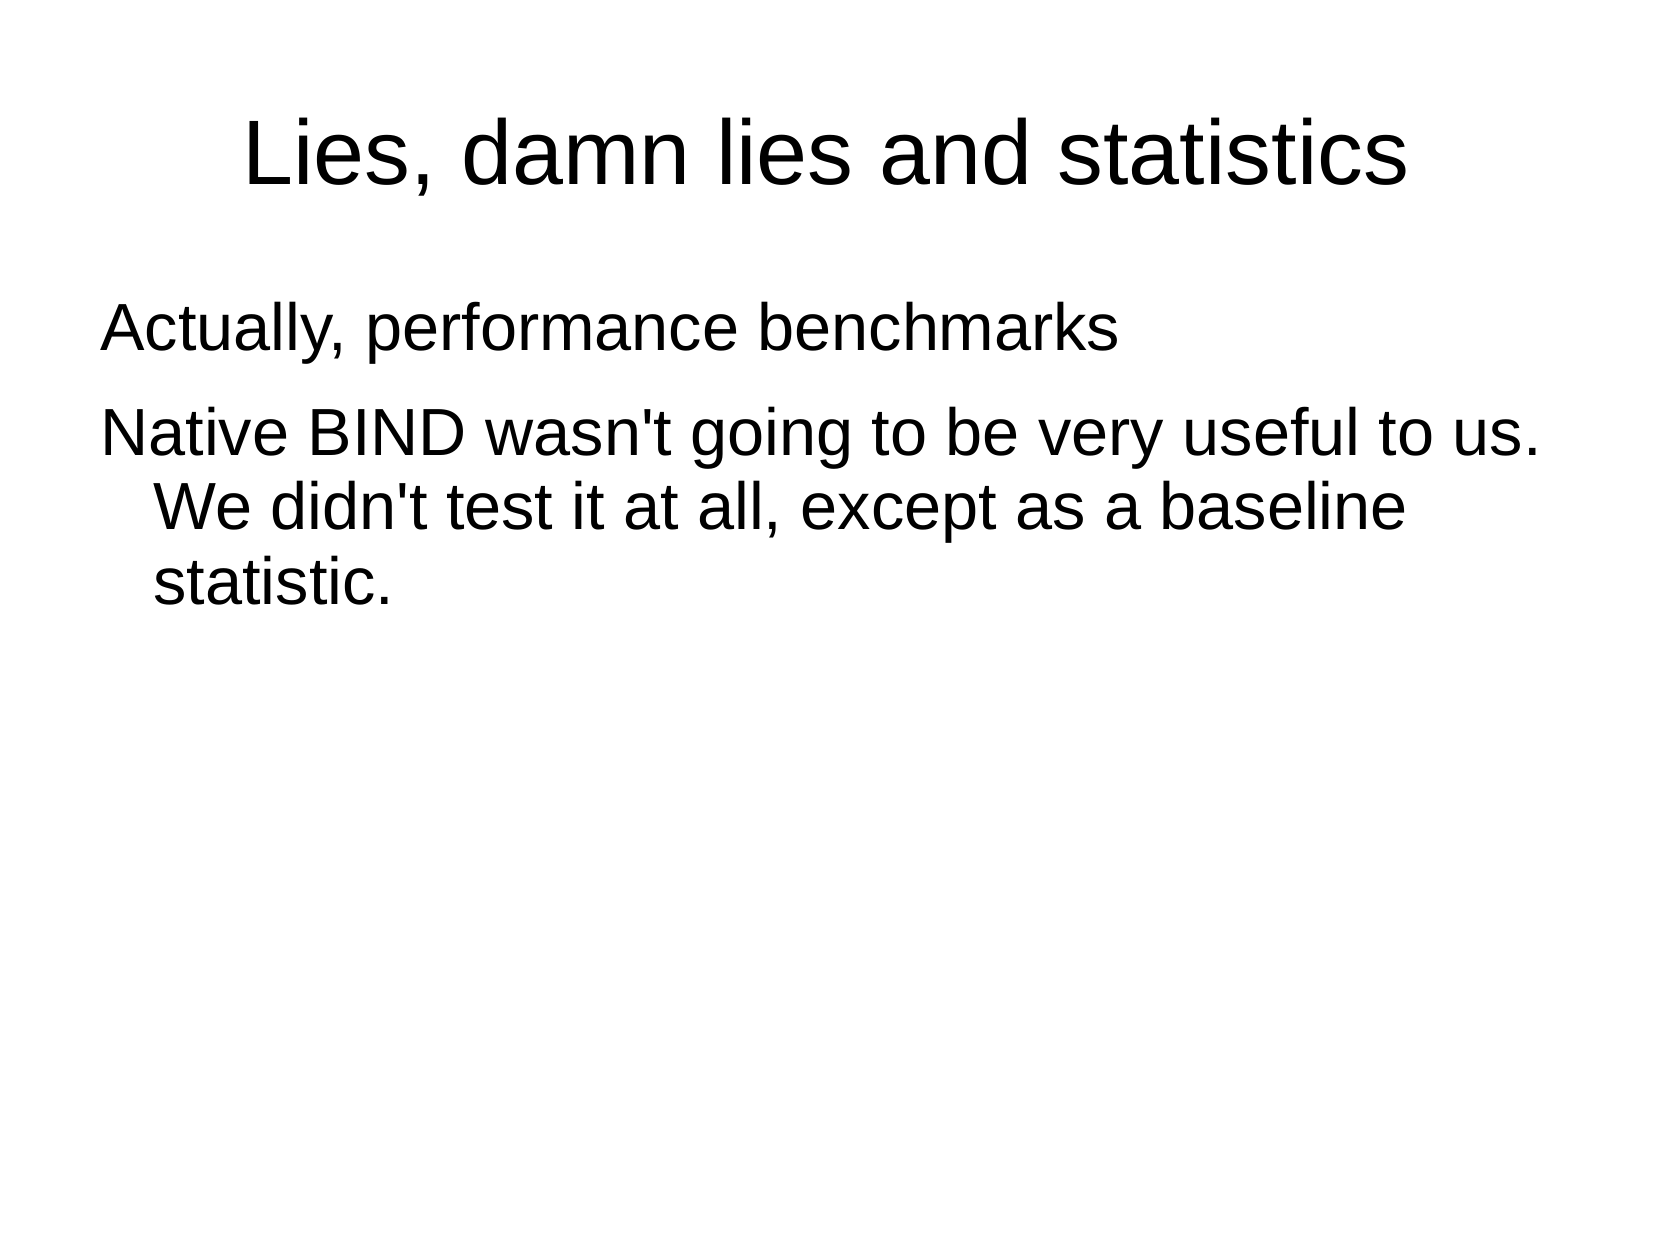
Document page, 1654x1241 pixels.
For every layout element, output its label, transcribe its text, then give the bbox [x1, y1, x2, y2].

list Actually, performance benchmarks Native BIND wasn't going to be very useful to us. We didn't test it at all, except as a baseline statistic. [82, 290, 1571, 1094]
title Lies, damn lies and statistics [82, 56, 1571, 250]
